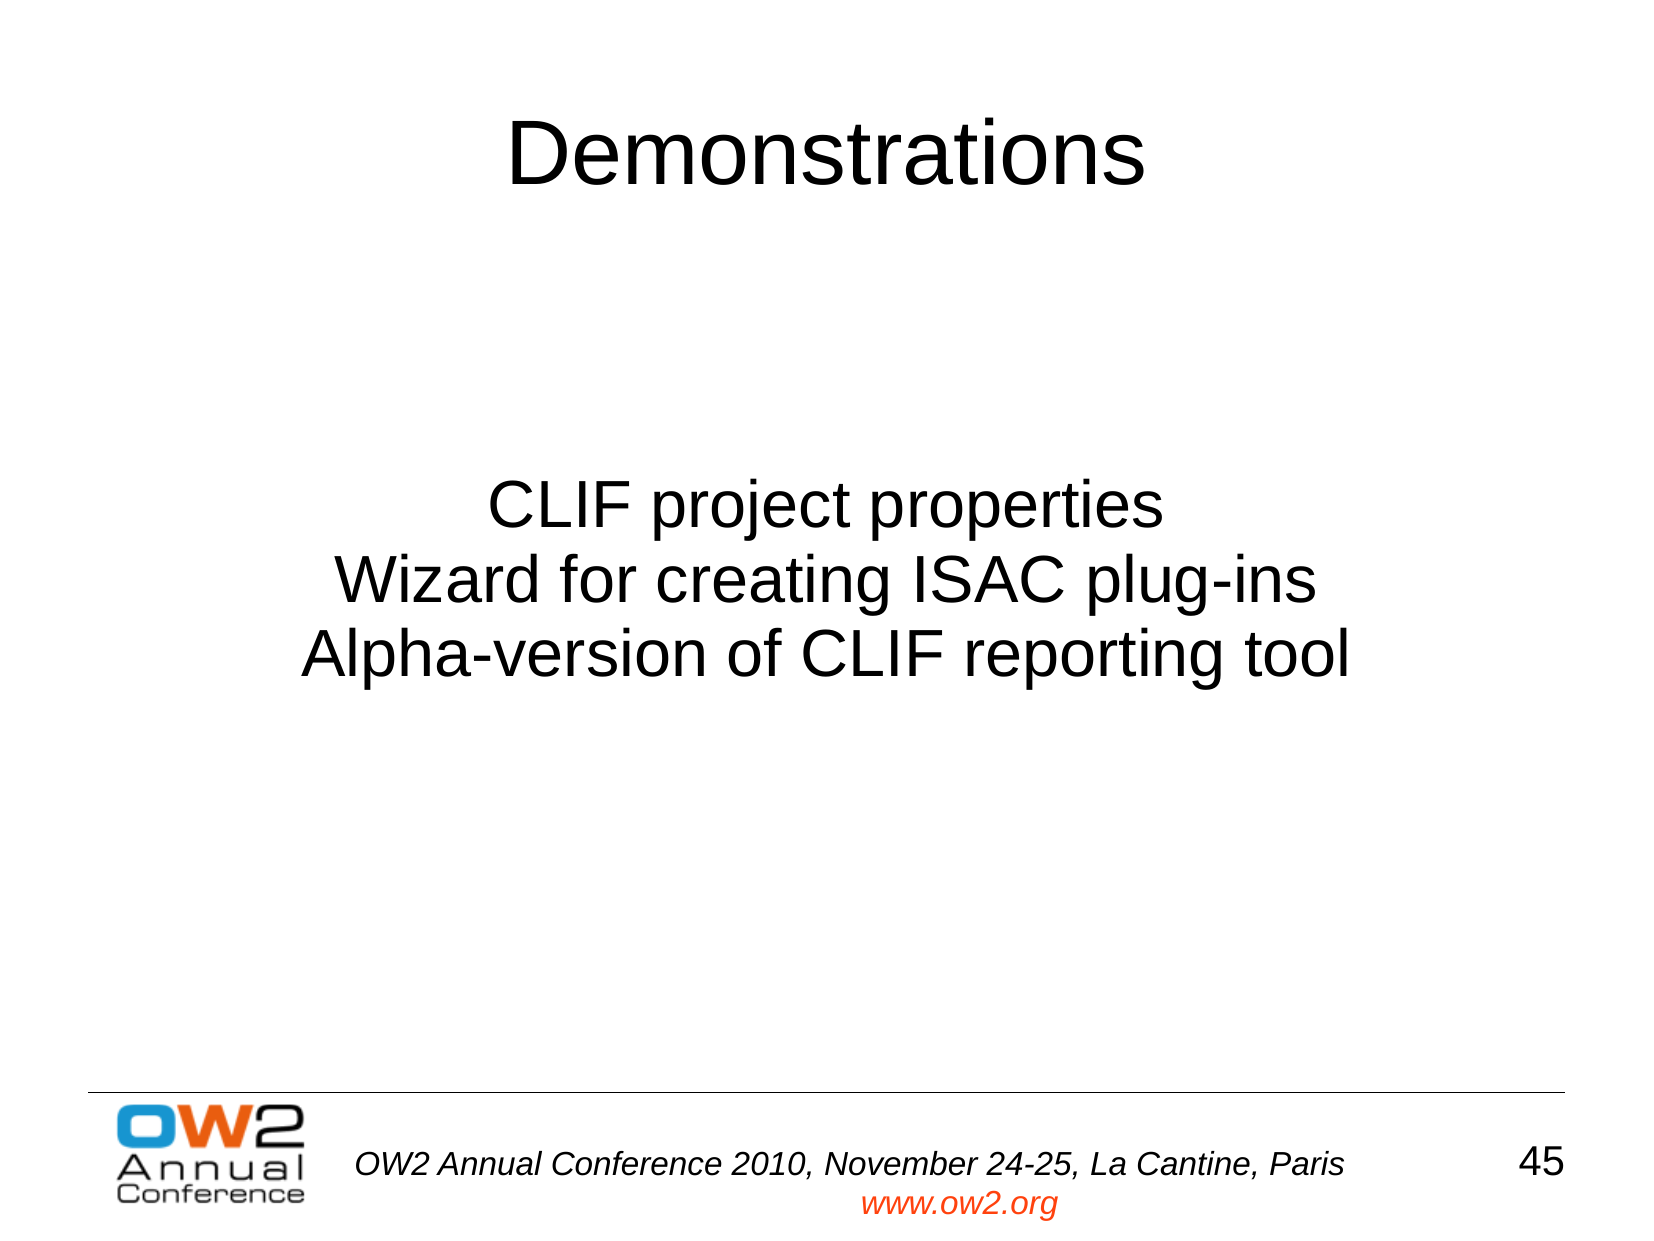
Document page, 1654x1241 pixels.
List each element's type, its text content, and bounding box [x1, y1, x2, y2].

subtitle CLIF project properties Wizard for creating ISAC plug-ins Alpha-version of CLIF reporting tool [82, 49, 1571, 1109]
picture [88, 1109, 333, 1213]
